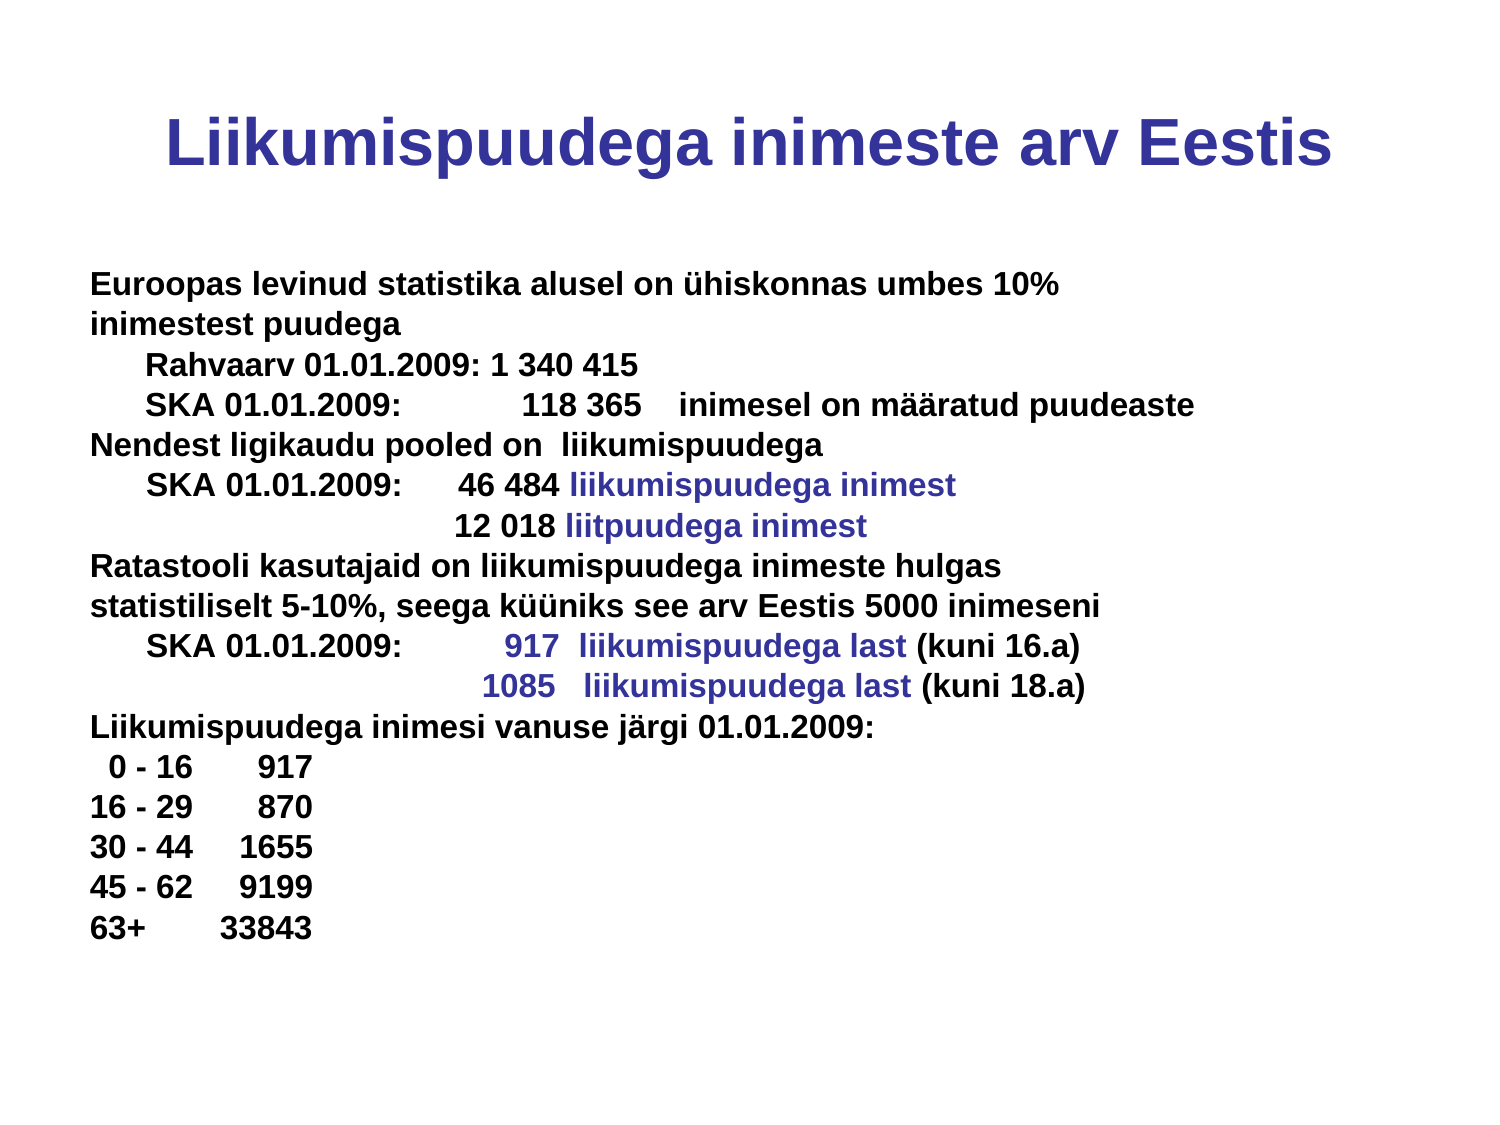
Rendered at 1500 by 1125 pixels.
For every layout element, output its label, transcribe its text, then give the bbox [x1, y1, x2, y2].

title Liikumispuudega inimeste arv Eestis [75, 45, 1426, 233]
list Euroopas levinud statistika alusel on ühiskonnas umbes 10% inimestest puudega Rahvaarv 01.01.2009: 1 340 415 SKA 01.01.2009: 118 365 inimesel on määratud puudeaste Nendest ligikaudu pooled on liikumispuudega SKA 01.01.2009: 46 484 liikumispuudega inimest 12 018 liitpuudega inimest Ratastooli kasutajaid on liikumispuudega inimeste hulgas statistiliselt 5-10%, seega küüniks see arv Eestis 5000 inimeseni SKA 01.01.2009: 917 liikumispuudega last (kuni 16.a) 1085 liikumispuudega last (kuni 18.a) Liikumispuudega inimesi vanuse järgi 01.01.2009: 0 - 16 917 16 - 29 870 30 - 44 1655 45 - 62 9199 63+ 33843 [75, 262, 1426, 1005]
